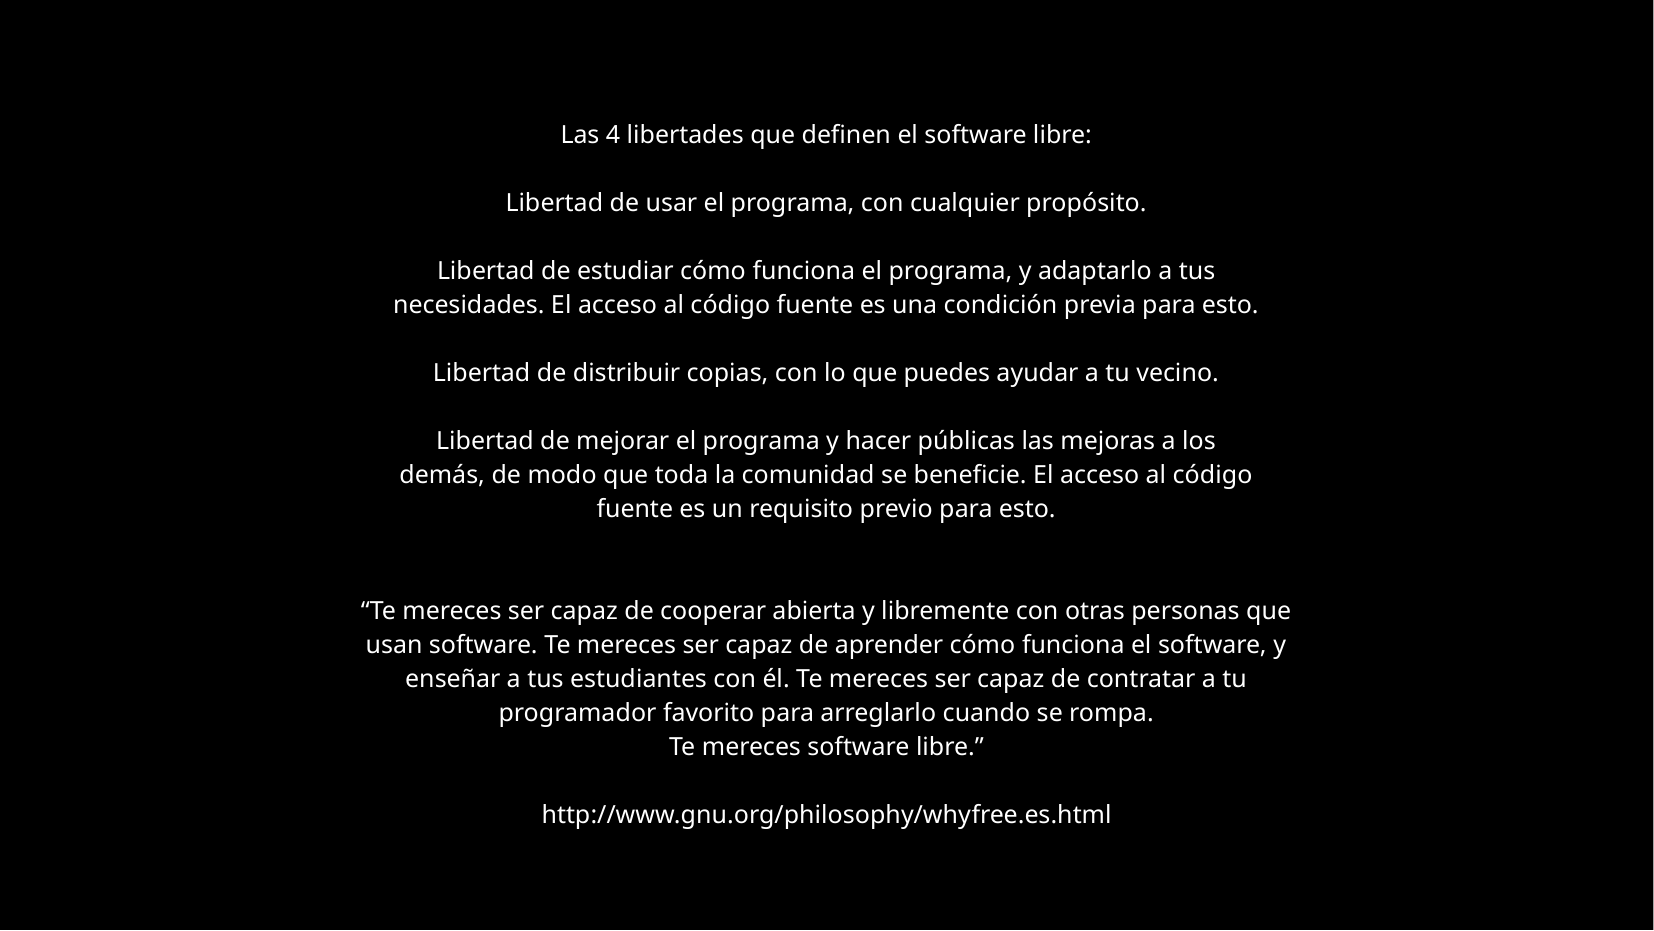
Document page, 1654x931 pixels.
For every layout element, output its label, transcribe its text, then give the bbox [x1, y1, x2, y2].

subtitle Las 4 libertades que definen el software libre: Libertad de usar el programa, con cualquier propósito. Libertad de estudiar cómo funciona el programa, y adaptarlo a tus necesidades. El acceso al código fuente es una condición previa para esto. Libertad de distribuir copias, con lo que puedes ayudar a tu vecino. Libertad de mejorar el programa y hacer públicas las mejoras a los demás, de modo que toda la comunidad se beneficie. El acceso al código fuente es un requisito previo para esto. “Te mereces ser capaz de cooperar abierta y libremente con otras personas que usan software. Te mereces ser capaz de aprender cómo funciona el software, y enseñar a tus estudiantes con él. Te mereces ser capaz de contratar a tu programador favorito para arreglarlo cuando se rompa. Te mereces software libre.” http://www.gnu.org/philosophy/why­free.es.html [82, 113, 1571, 834]
